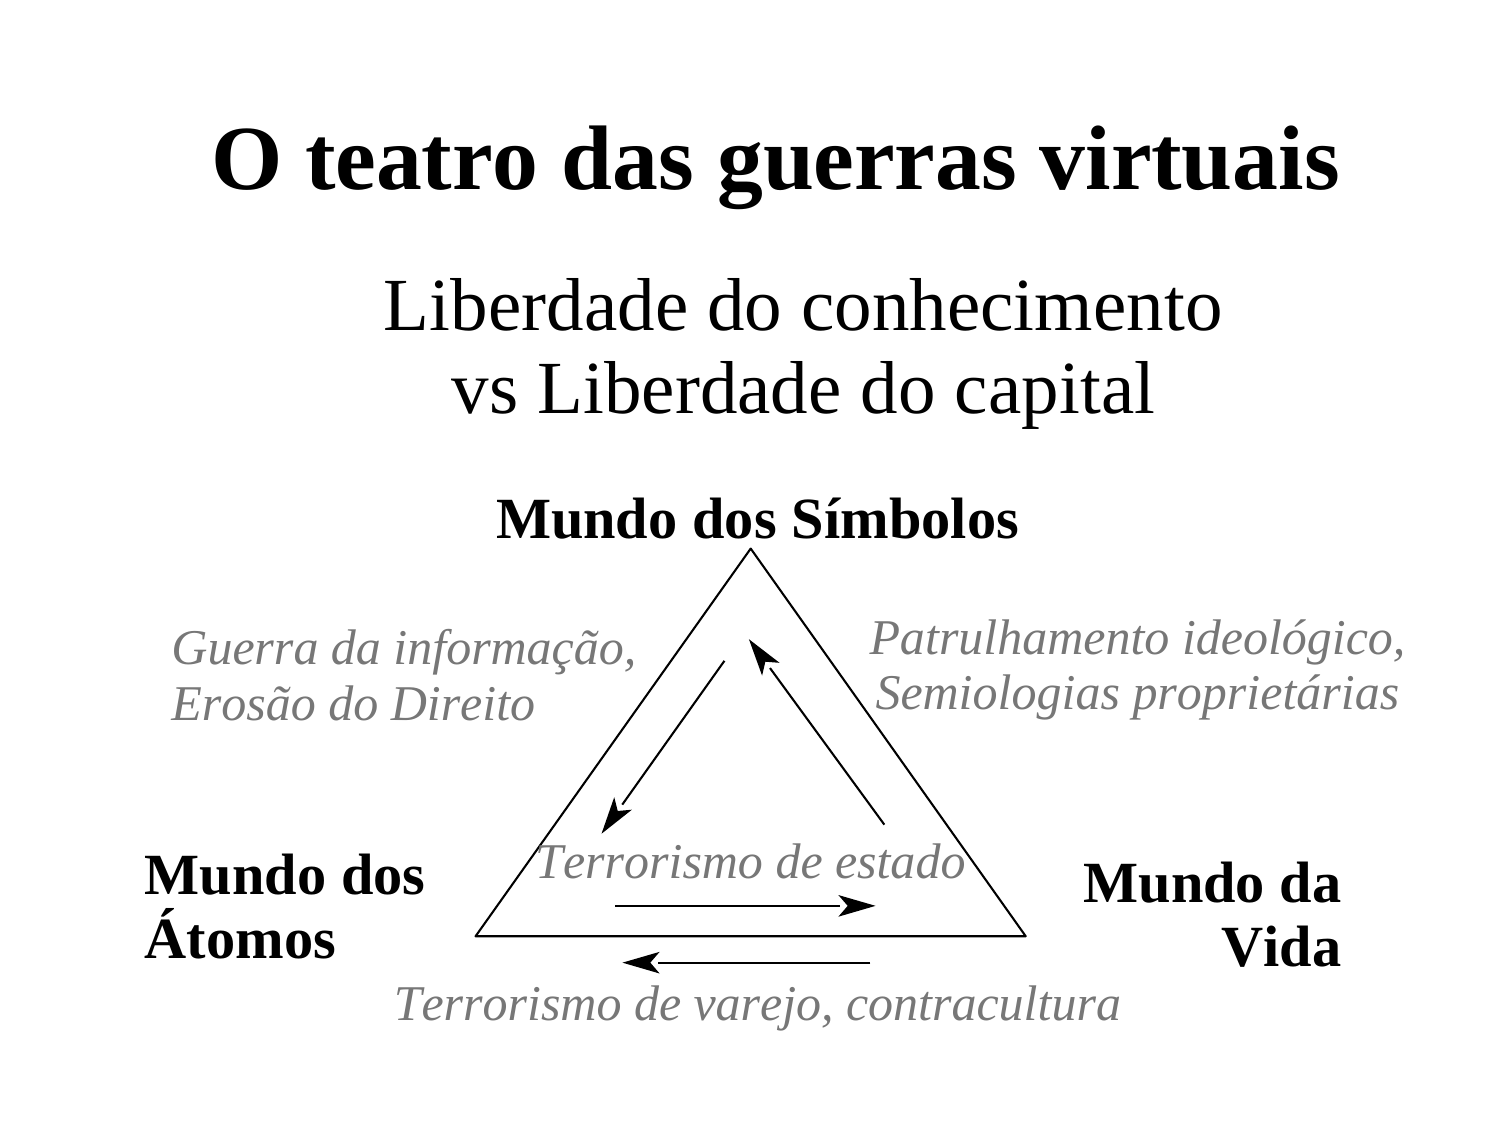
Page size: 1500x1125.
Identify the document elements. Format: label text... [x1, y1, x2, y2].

text_box Patrulhamento ideológico, Semiologias proprietárias [829, 602, 1446, 737]
text_box [475, 873, 1026, 937]
text_box Terrorismo de varejo, contracultura [255, 967, 1260, 1043]
title O teatro das guerras virtuais [138, 65, 1414, 254]
text_box Liberdade do conhecimento vs Liberdade do capital [384, 263, 1225, 430]
text_box [553, 564, 948, 826]
text_box Mundo dos Átomos [129, 834, 457, 991]
text_box Terrorismo de estado [520, 826, 1034, 902]
text_box Mundo da Vida [1068, 842, 1358, 998]
text_box Mundo dos Símbolos [480, 478, 1036, 564]
text_box Guerra da informação, Erosão do Direito [156, 612, 659, 748]
